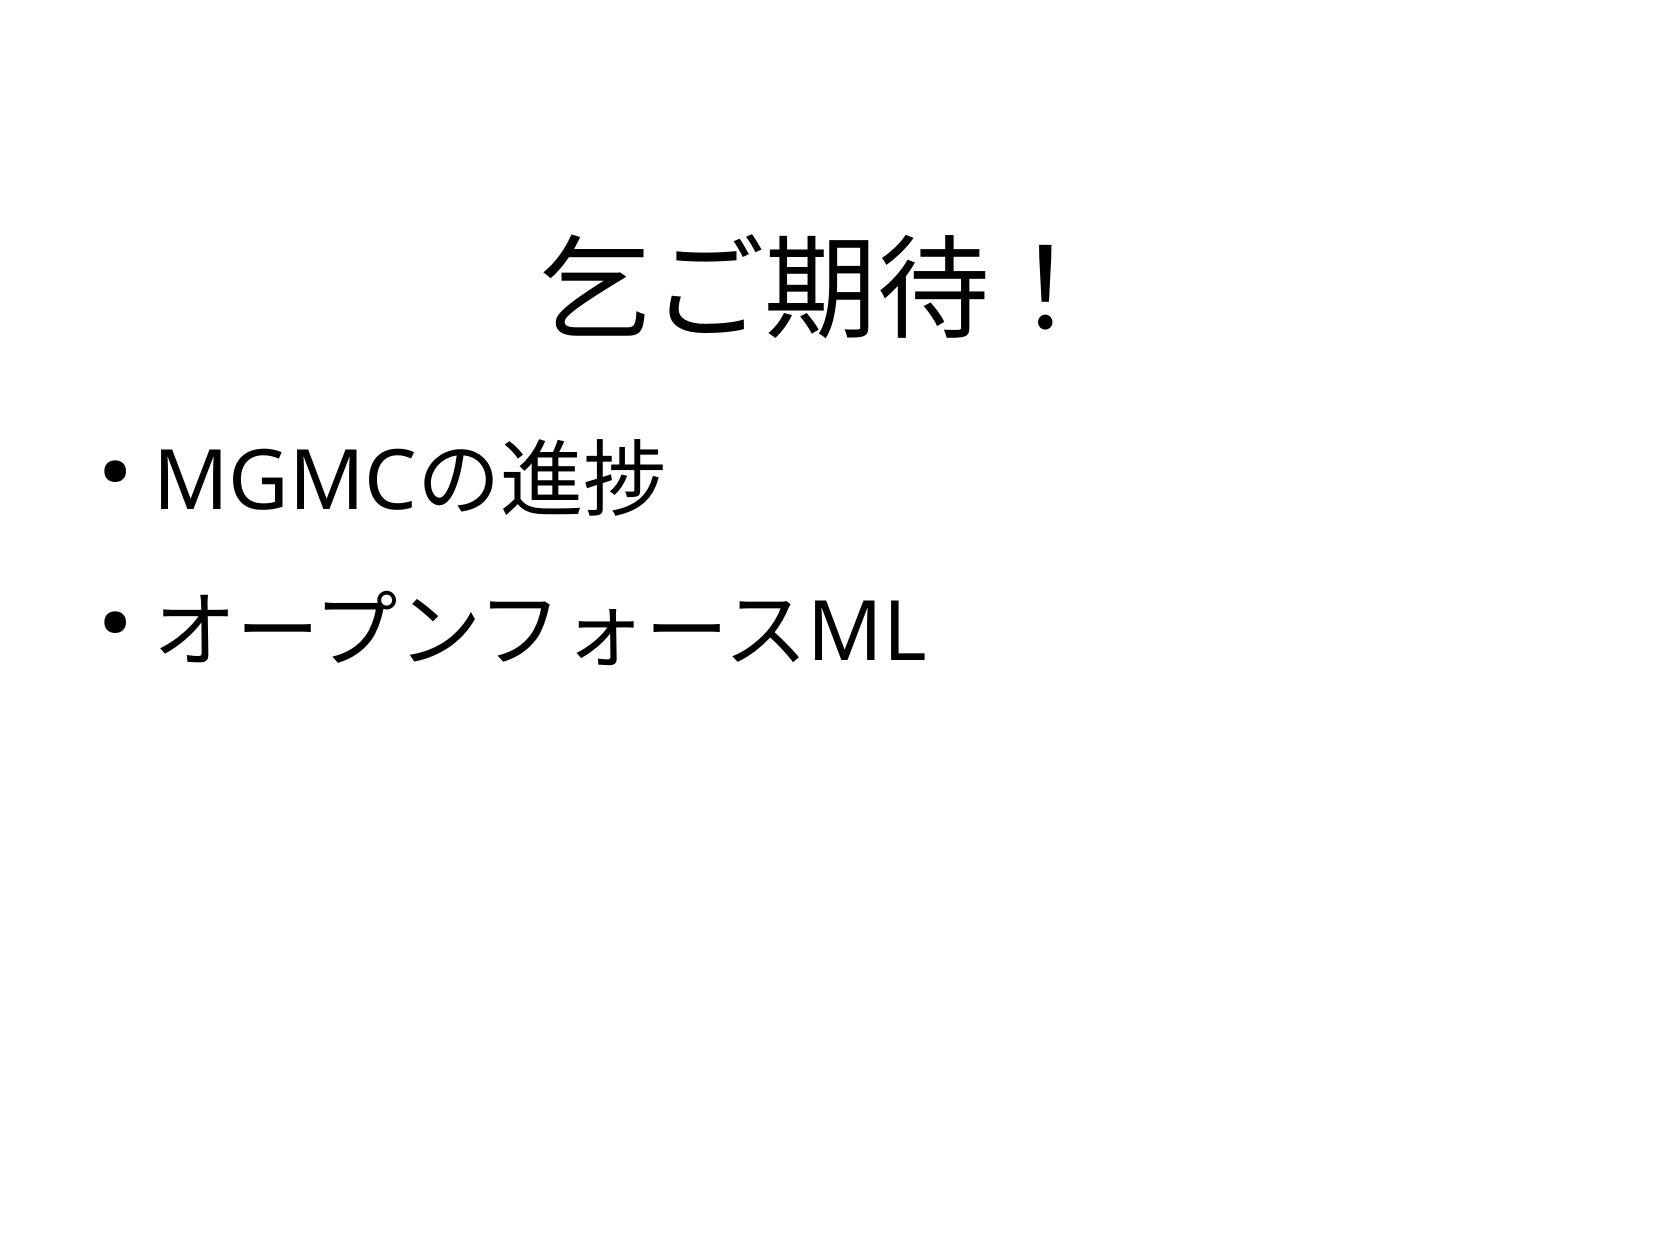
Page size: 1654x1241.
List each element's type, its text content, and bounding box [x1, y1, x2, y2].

list MGMCの進捗 オープンフォースML [82, 413, 1571, 1109]
title 乞ご期待！ [76, 176, 1565, 384]
